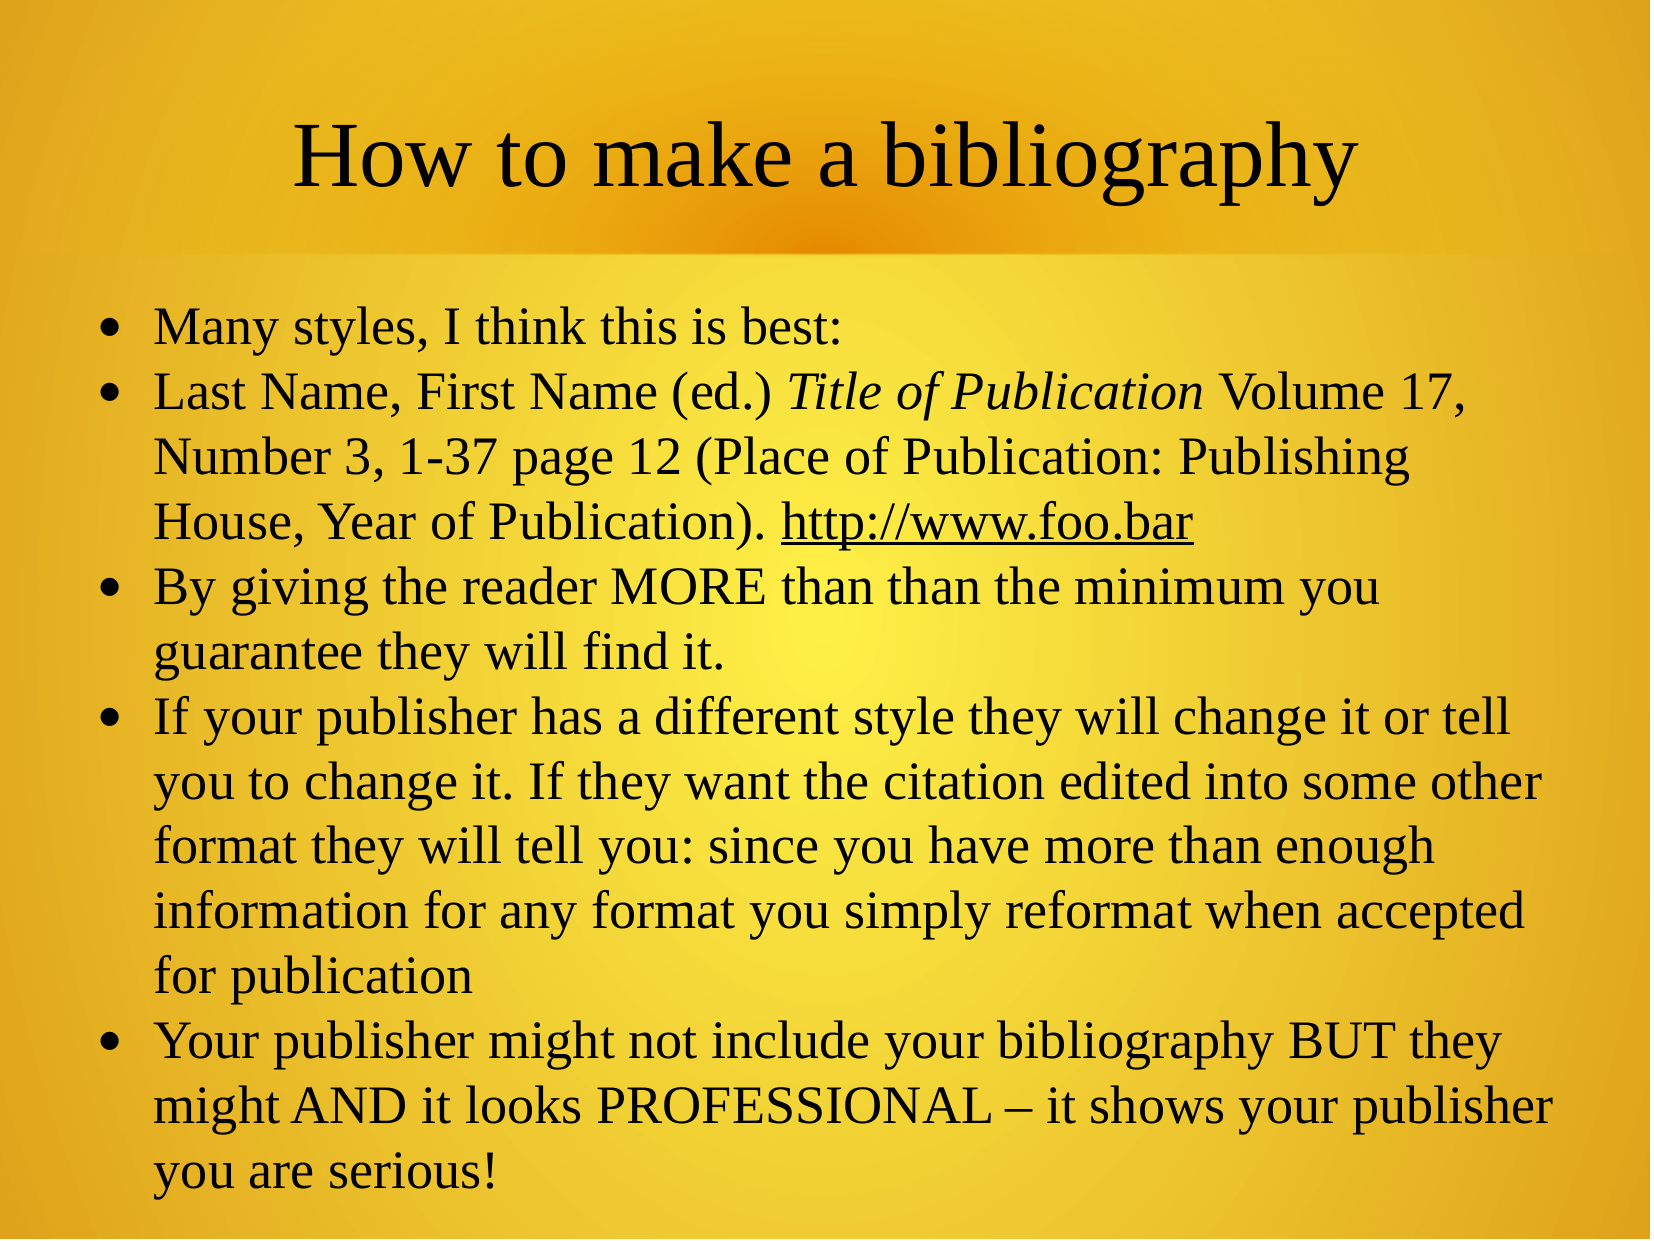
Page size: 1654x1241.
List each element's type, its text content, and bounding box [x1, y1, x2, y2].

text_box How to make a bibliography [82, 47, 1571, 252]
text_box Many styles, I think this is best: Last Name, First Name (ed.) Title of Publication Volume 17, Number 3, 1-37 page 12 (Place of Publication: Publishing House, Year of Publication). http://www.foo.bar By giving the reader MORE than than the minimum you guarantee they will find it. If your publisher has a different style they will change it or tell you to change it. If they want the citation edited into some other format they will tell you: since you have more than enough information for any format you simply reformat when accepted for publication Your publisher might not include your bibliography BUT they might AND it looks PROFESSIONAL – it shows your publisher you are serious! [82, 290, 1571, 1010]
picture [0, 0, 1650, 1239]
